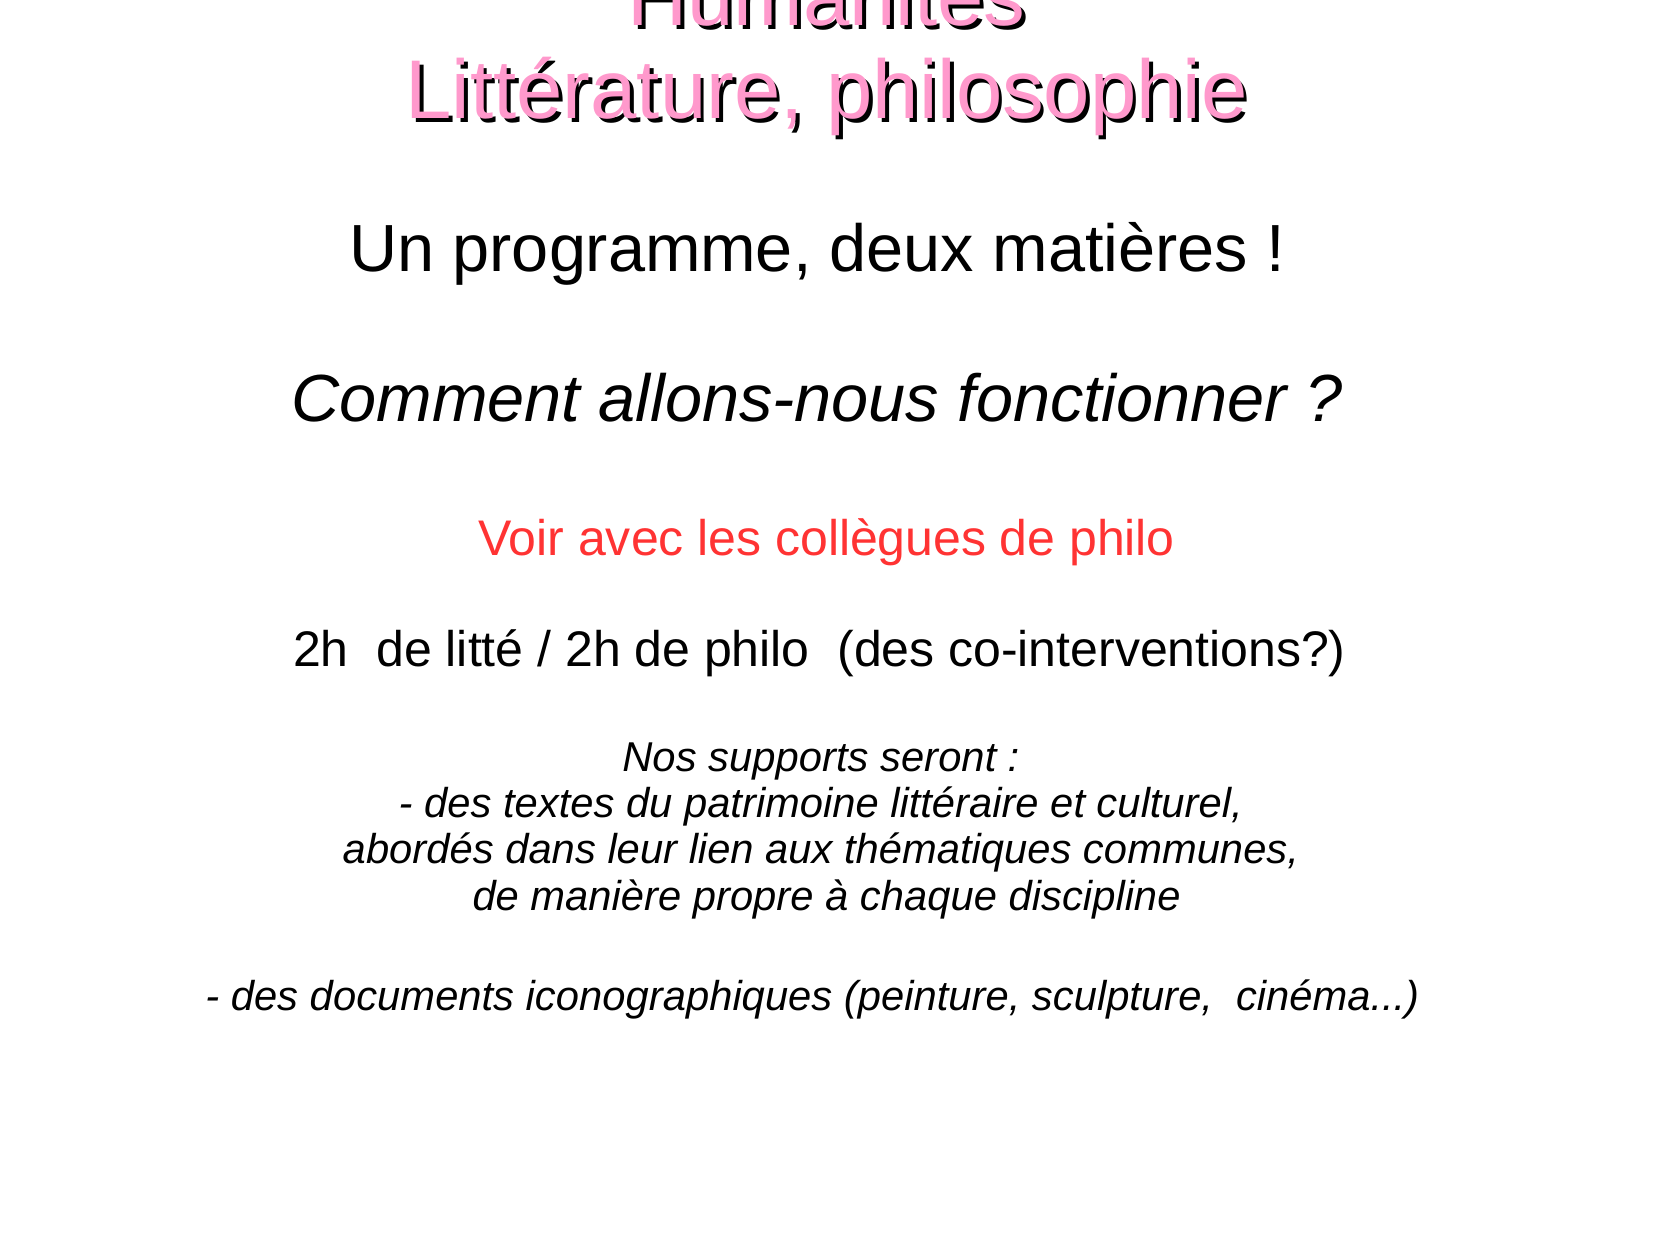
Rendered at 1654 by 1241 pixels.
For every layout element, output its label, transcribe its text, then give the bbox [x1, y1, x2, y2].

subtitle Humanités Littérature, philosophie Un programme, deux matières ! Comment allons-nous fonctionner ? Voir avec les collègues de philo 2h de litté / 2h de philo (des co-interventions?) Nos supports seront : - des textes du patrimoine littéraire et culturel, abordés dans leur lien aux thématiques communes, de manière propre à chaque discipline - des documents iconographiques (peinture, sculpture, cinéma...) [82, 0, 1571, 1241]
